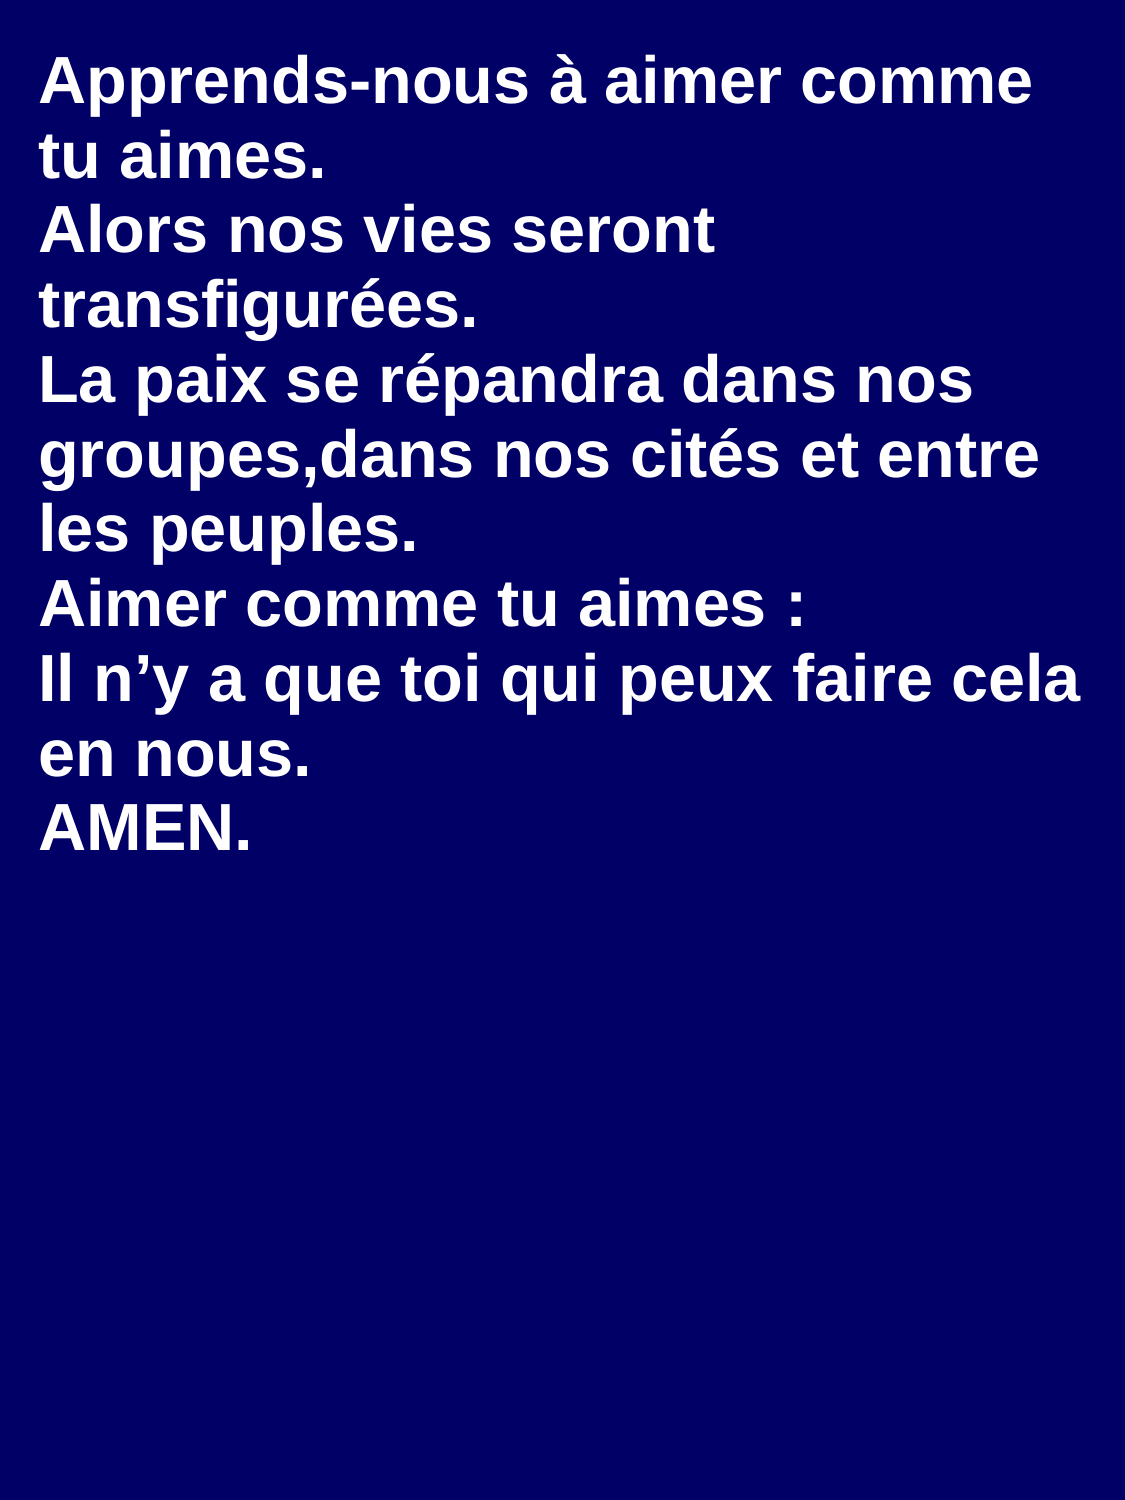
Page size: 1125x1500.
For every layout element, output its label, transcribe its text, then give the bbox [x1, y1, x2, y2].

text_box Apprends-nous à aimer comme tu aimes. Alors nos vies seront transfigurées. La paix se répandra dans nos groupes,dans nos cités et entre les peuples. Aimer comme tu aimes : Il n’y a que toi qui peux faire cela en nous. AMEN. [23, 35, 1099, 1500]
